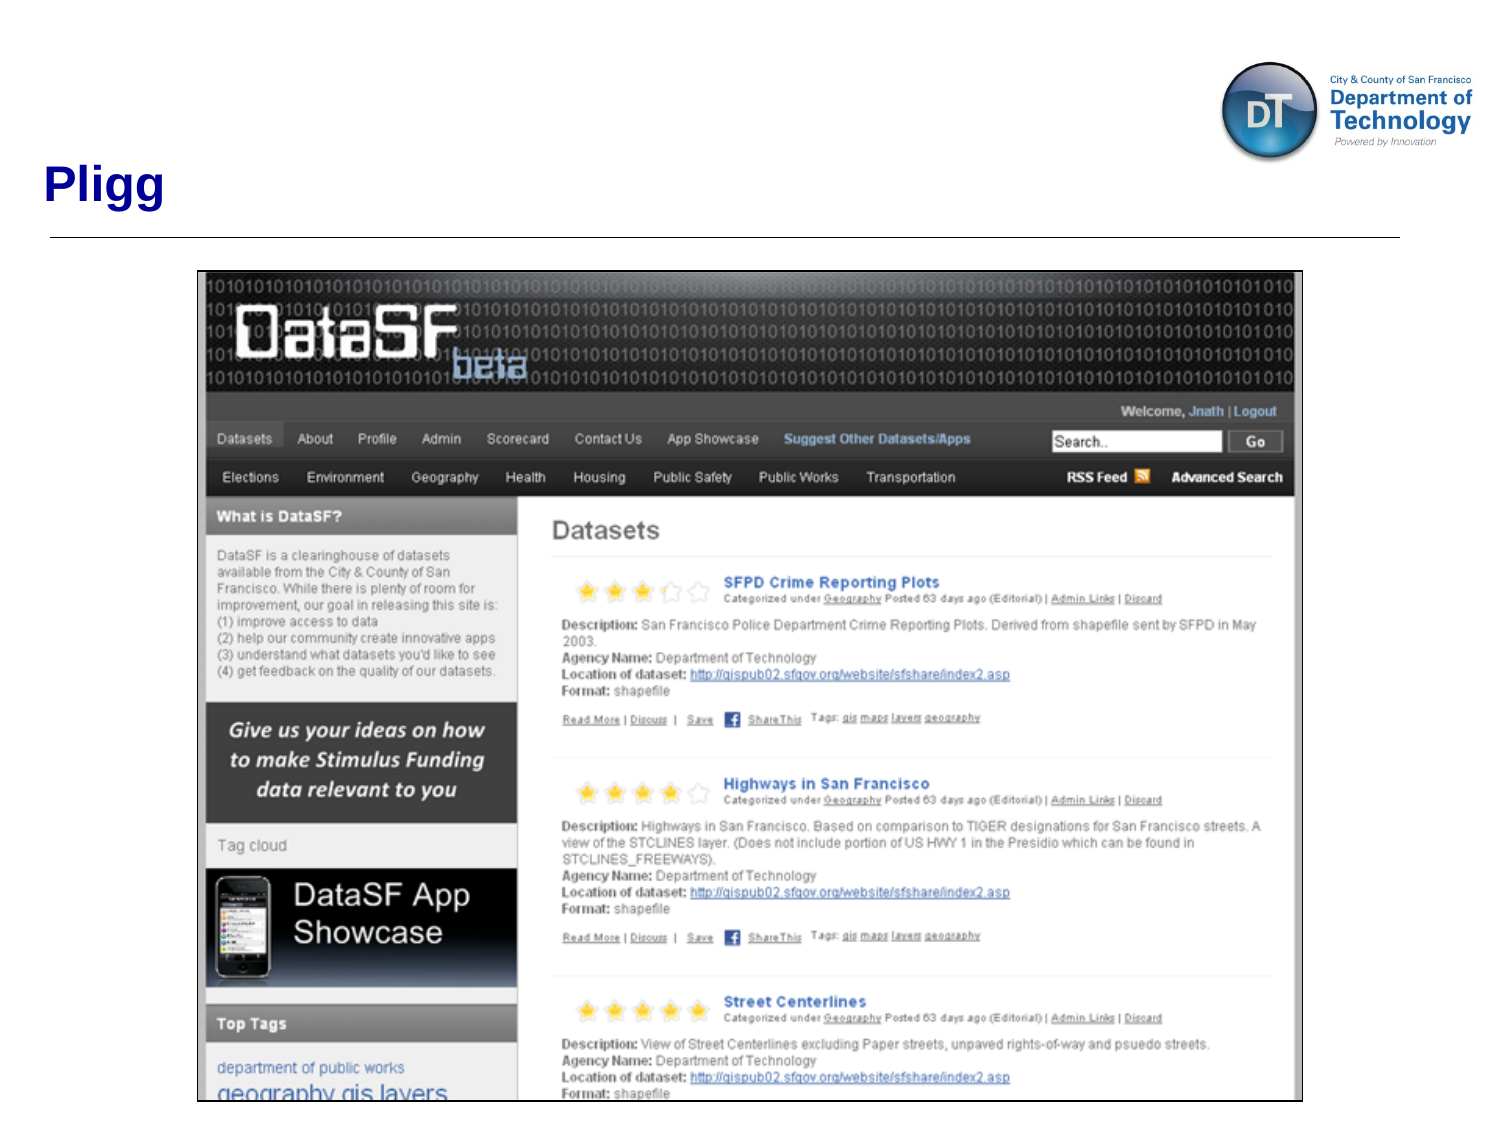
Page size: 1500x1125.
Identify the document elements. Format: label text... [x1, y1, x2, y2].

title Pligg [28, 117, 1104, 220]
picture [1216, 59, 1477, 167]
picture [198, 271, 1302, 1101]
